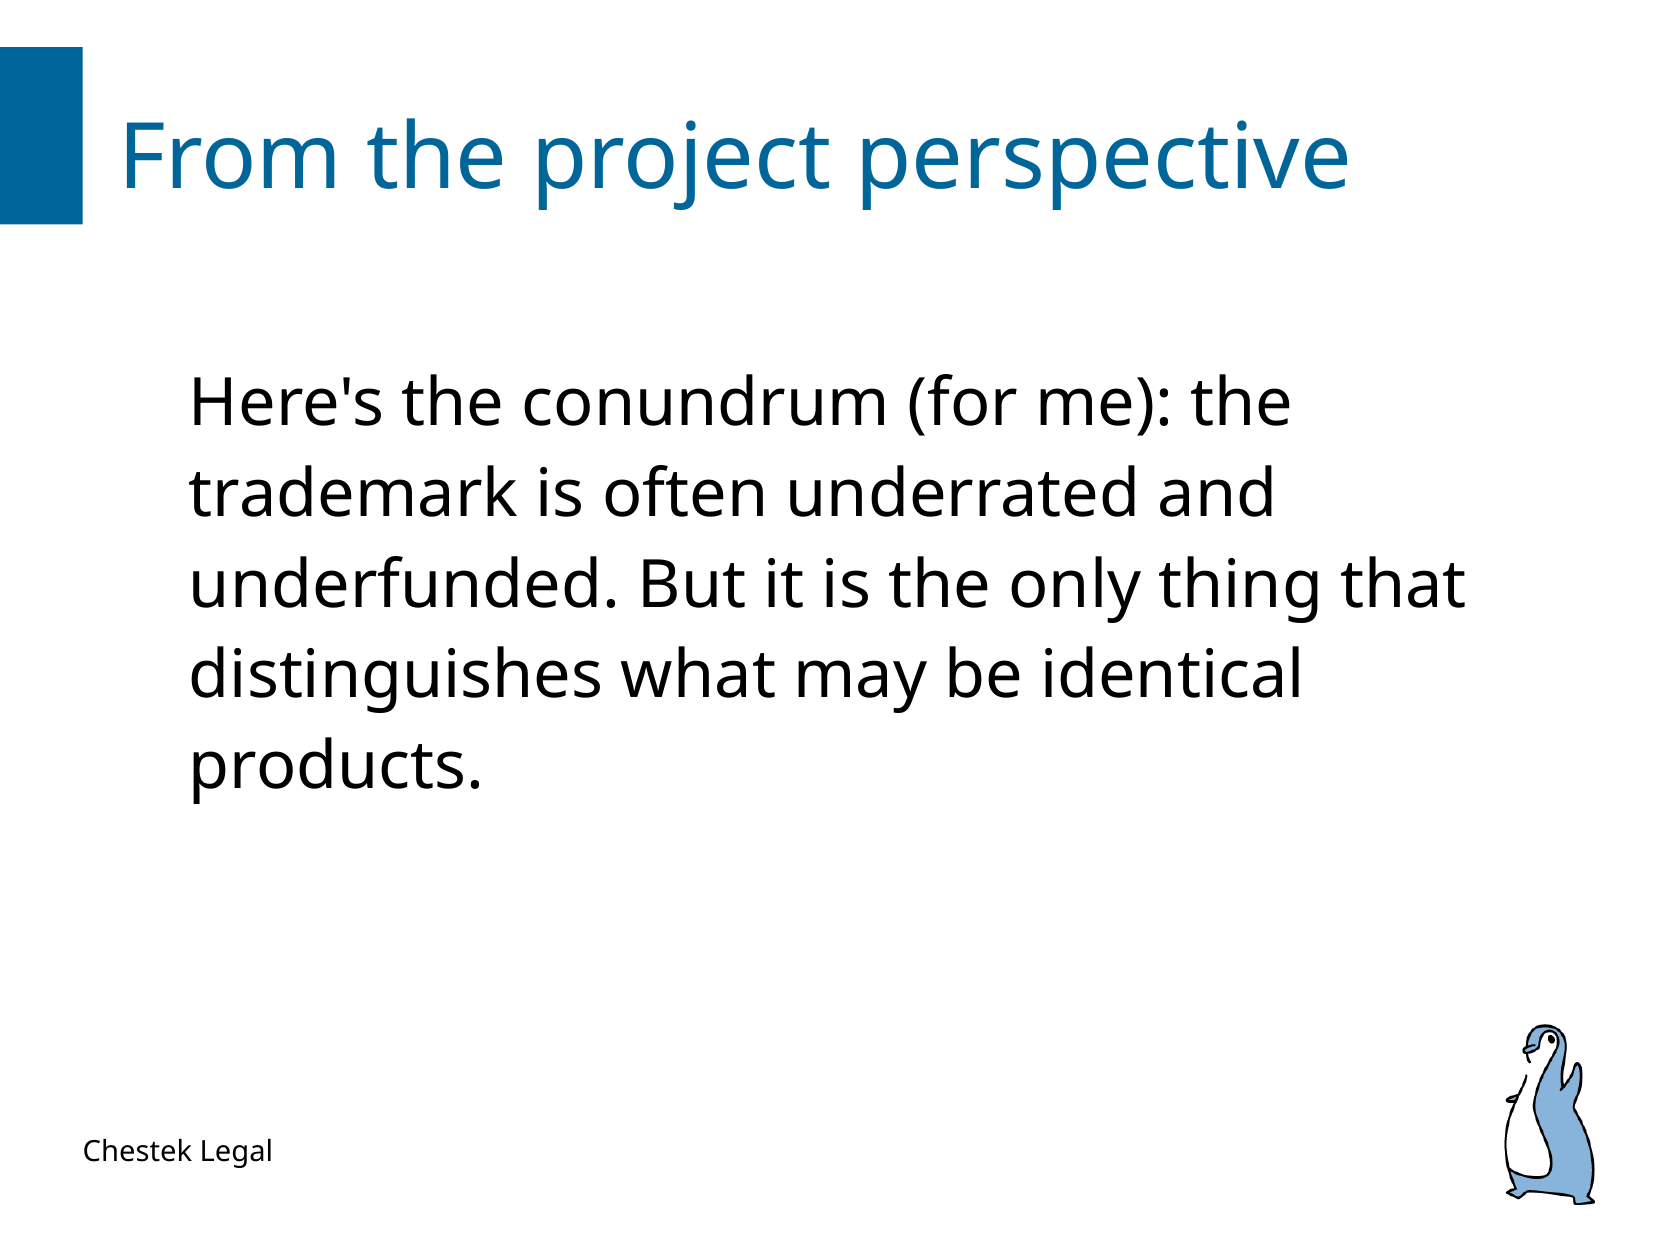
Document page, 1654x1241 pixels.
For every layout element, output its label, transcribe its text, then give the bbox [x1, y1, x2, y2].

list Here's the conundrum (for me): the trademark is often underrated and underfunded. But it is the only thing that distinguishes what may be identical products. [118, 354, 1536, 1074]
title From the project perspective [118, 49, 1571, 257]
picture [1497, 1024, 1595, 1205]
